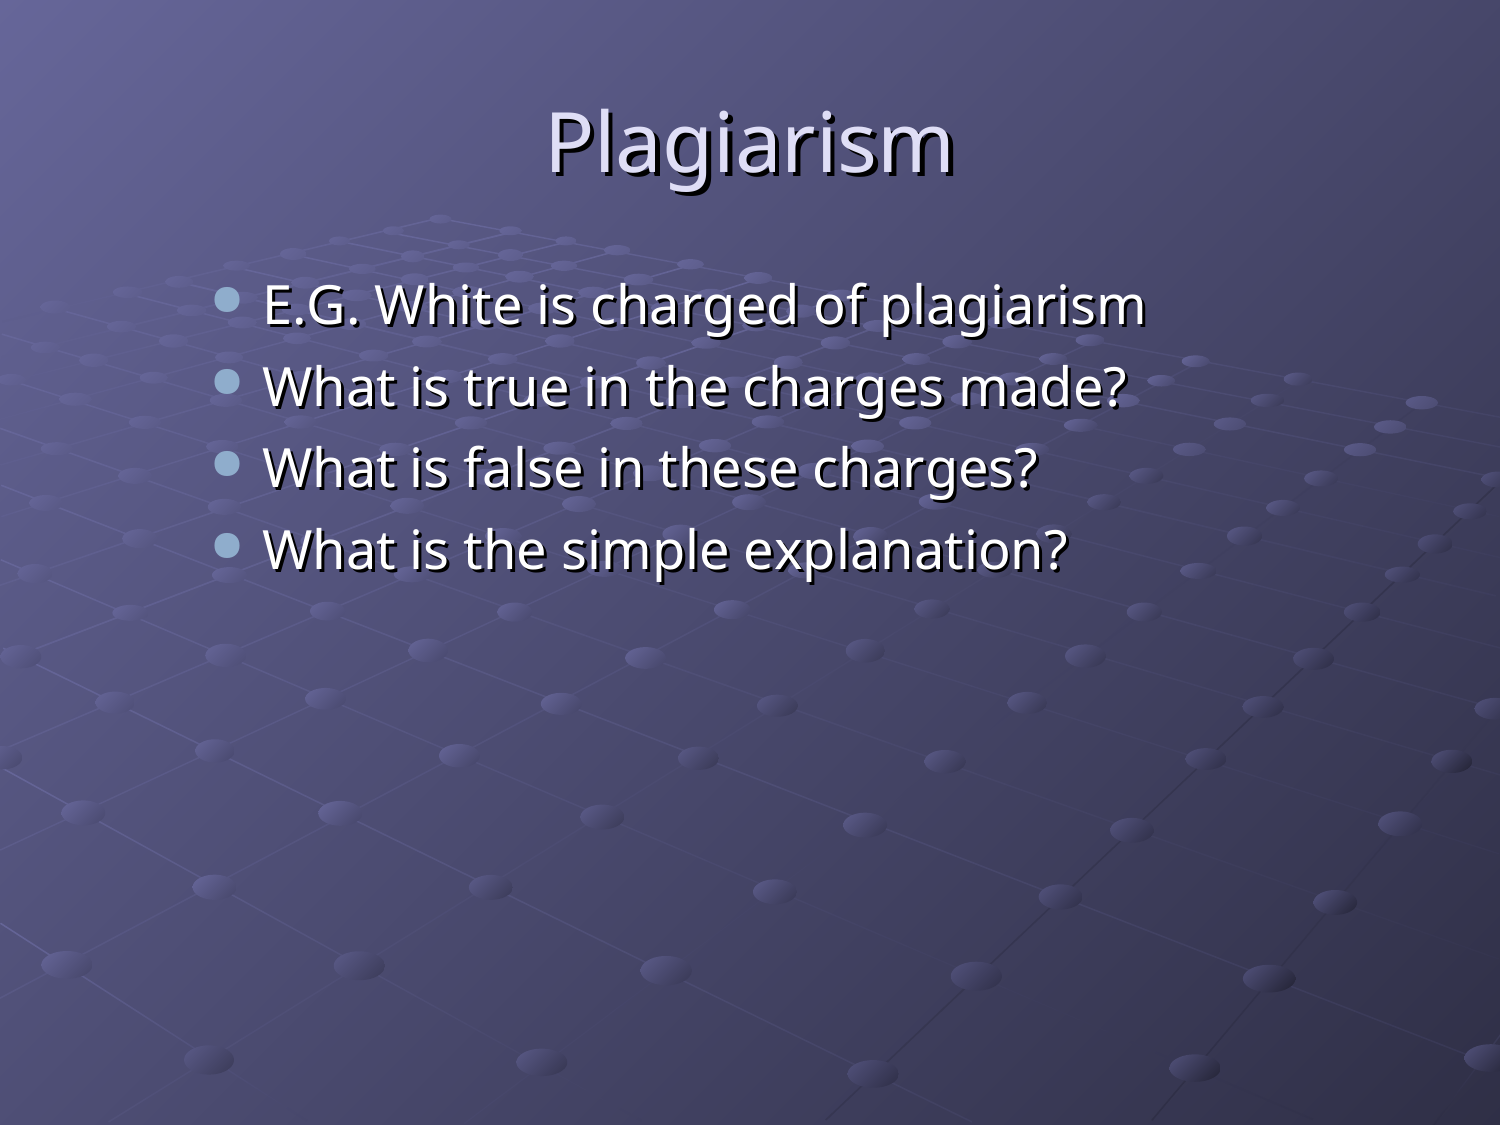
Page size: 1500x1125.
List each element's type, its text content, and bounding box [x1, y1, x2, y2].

list E.G. White is charged of plagiarism What is true in the charges made? What is false in these charges? What is the simple explanation? [195, 262, 1291, 1007]
title Plagiarism [75, 45, 1426, 233]
